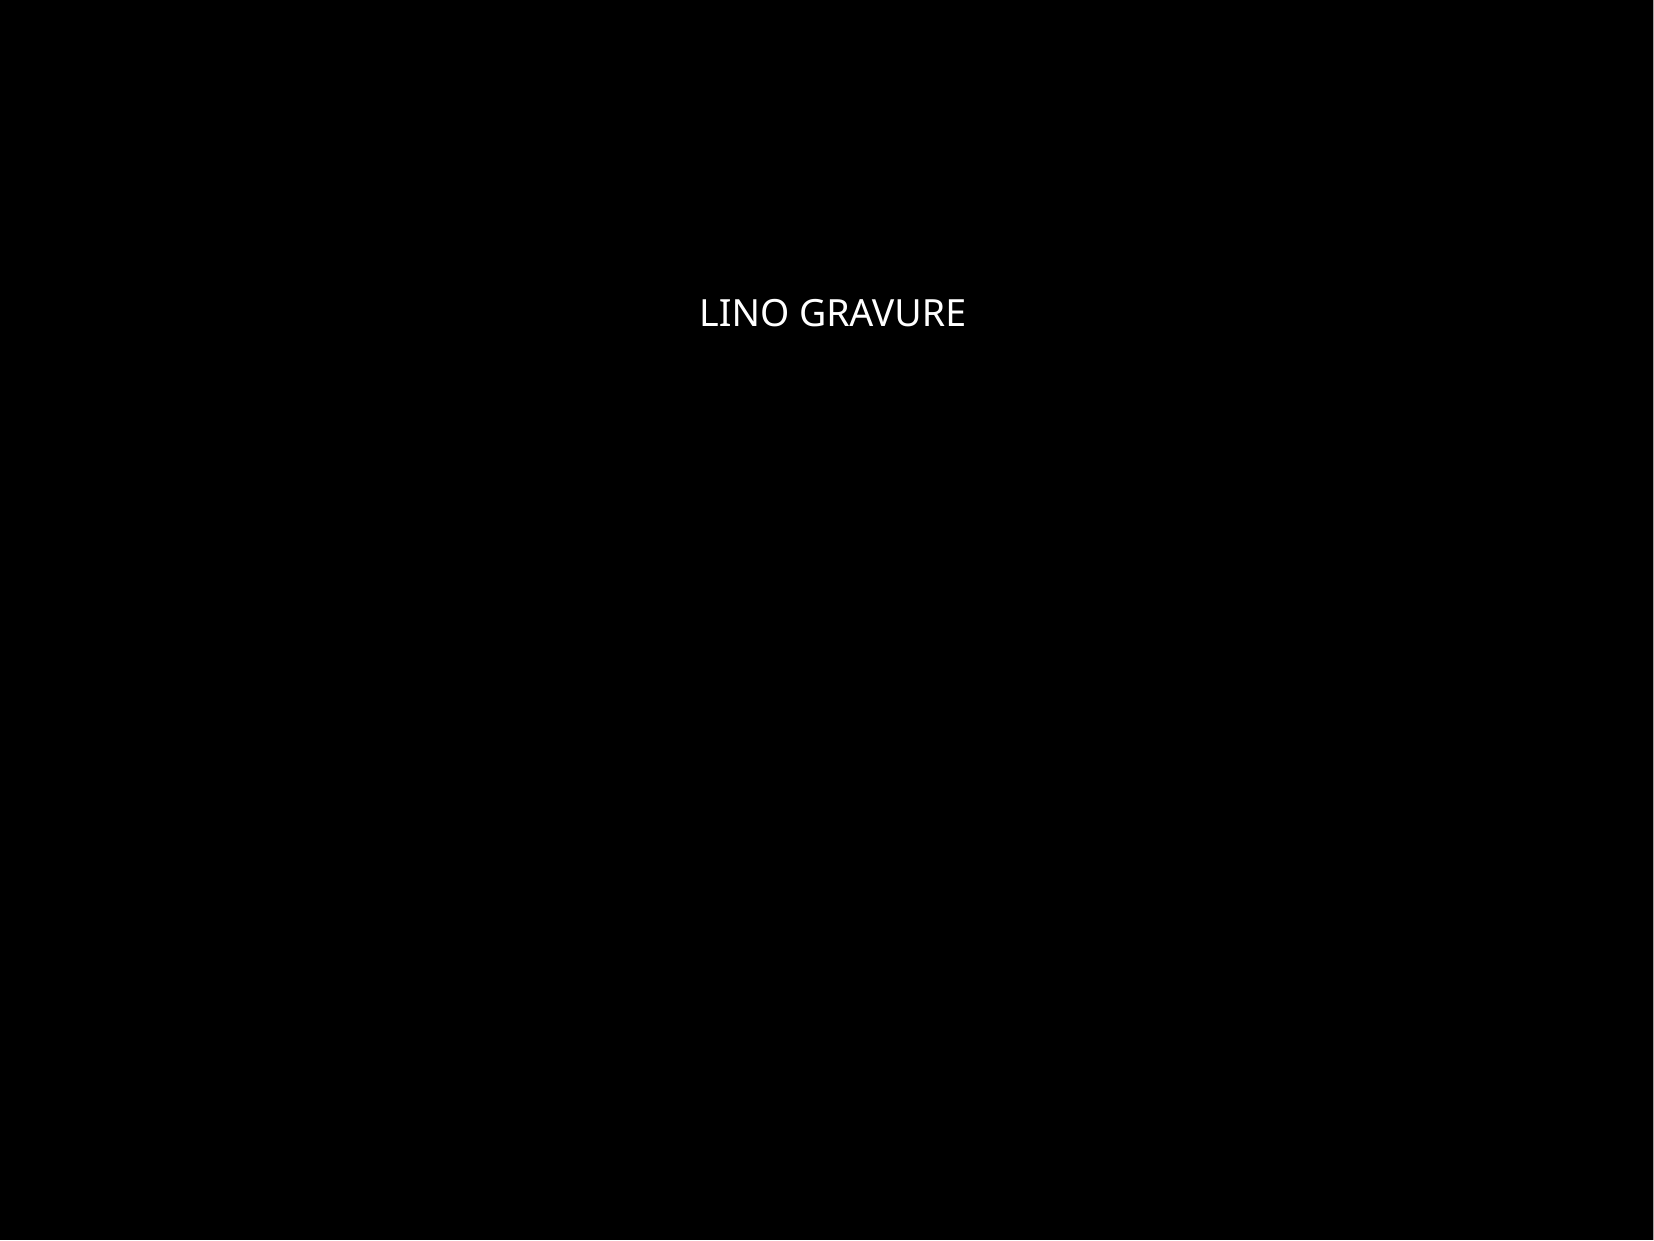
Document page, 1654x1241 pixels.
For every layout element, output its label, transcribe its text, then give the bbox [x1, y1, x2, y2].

text_box LINO GRAVURE [472, 279, 1193, 595]
